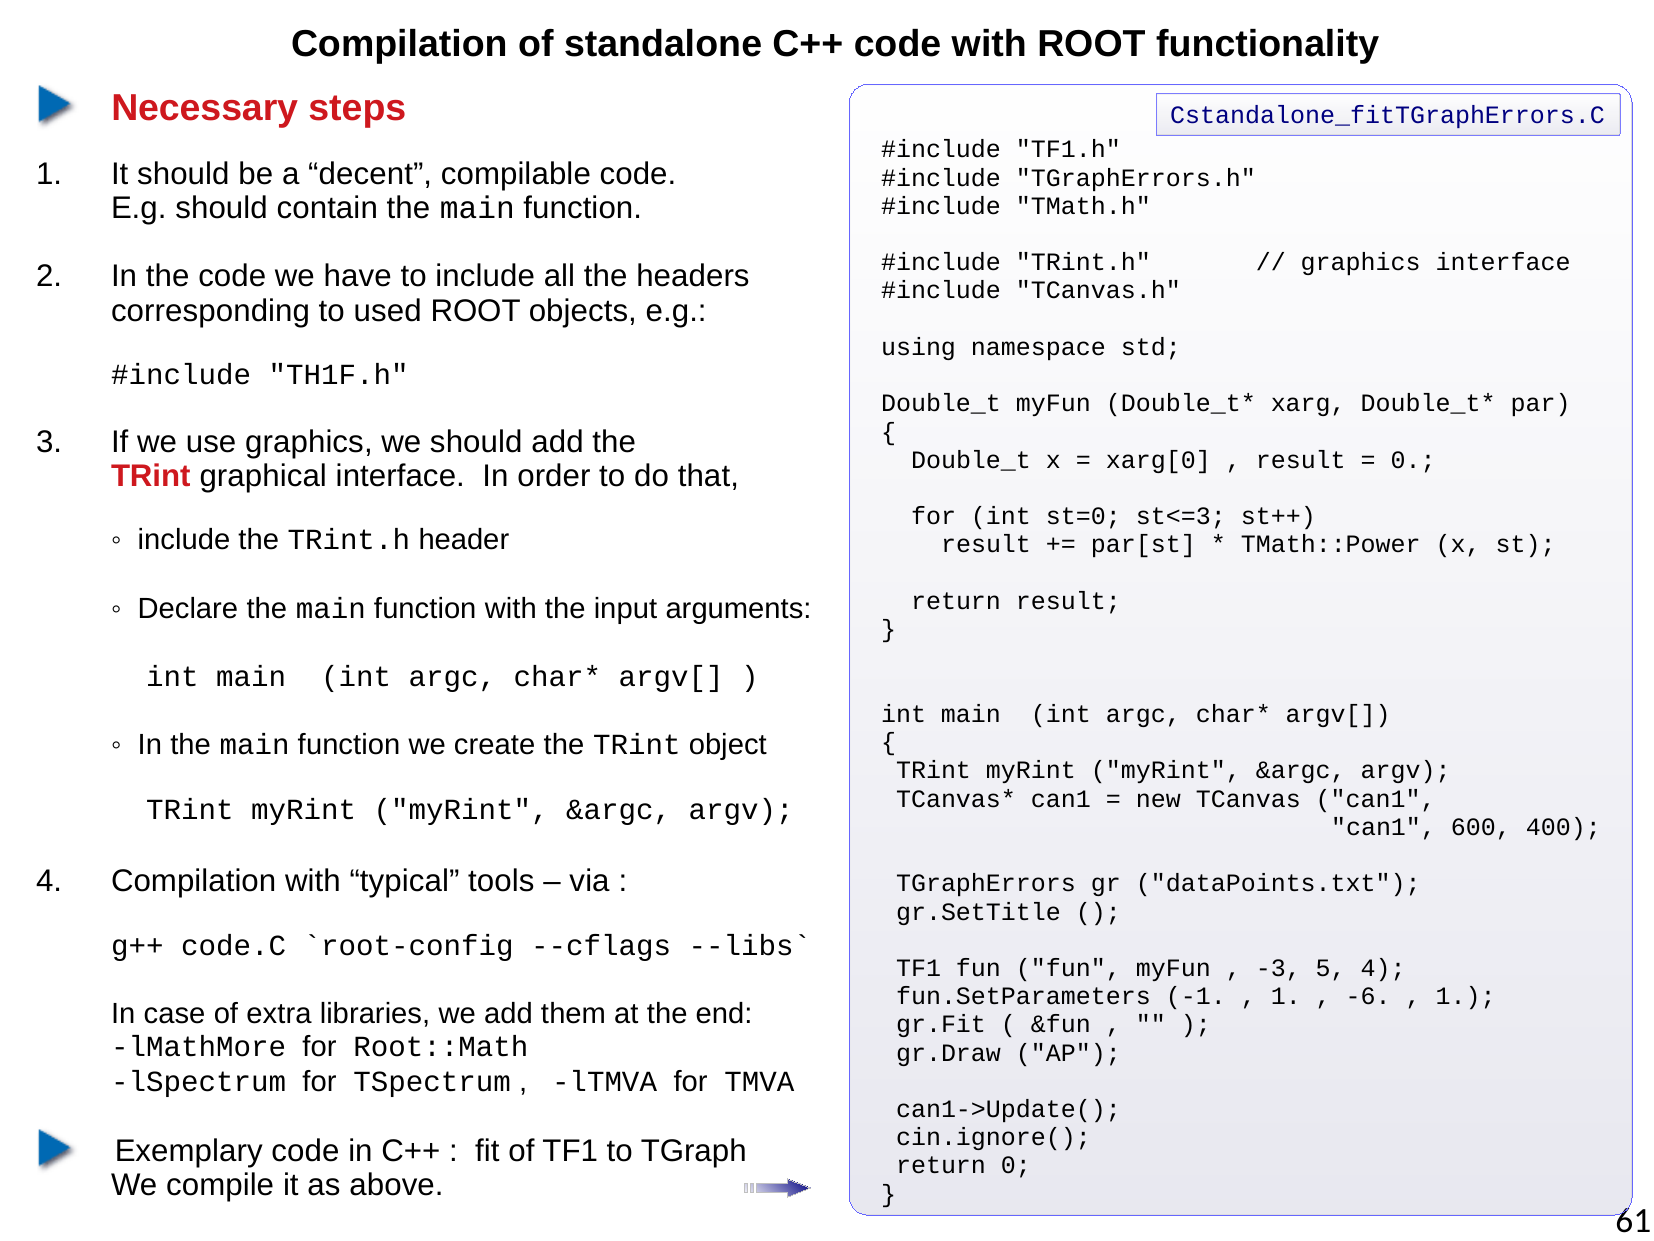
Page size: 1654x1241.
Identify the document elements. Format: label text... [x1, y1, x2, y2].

text_box Compilation of standalone C++ code with ROOT functionality [258, 15, 1414, 72]
text_box Cstandalone_fitTGraphErrors.C [1155, 95, 1625, 141]
text_box Necessary steps 1. It should be a “decent”, compilable code. E.g. should contain the main function. 2. In the code we have to include all the headers corresponding to used ROOT objects, e.g.: #include "TH1F.h" 3. If we use graphics, we should add the TRint graphical interface. In order to do that, ◦ include the TRint.h header ◦ Declare the main function with the input arguments: int main (int argc, char* argv[] ) ◦ In the main function we create the TRint object TRint myRint ("myRint", &argc, argv); 4. Compilation with “typical” tools – via : g++ code.C `root-config --cflags --libs` In case of extra libraries, we add them at the end: -lMathMore for Root::Math -lSpectrum for TSpectrum , -lTMVA for TMVA Exemplary code in C++ : fit of TF1 to TGraph We compile it as above. [21, 78, 856, 1210]
text_box #include "TF1.h" #include "TGraphErrors.h" #include "TMath.h" #include "TRint.h" // graphics interface #include "TCanvas.h" using namespace std; Double_t myFun (Double_t* xarg, Double_t* par) { Double_t x = xarg[0] , result = 0.; for (int st=0; st<=3; st++) result += par[st] * TMath::Power (x, st); return result; } int main (int argc, char* argv[]) { TRint myRint ("myRint", &argc, argv); TCanvas* can1 = new TCanvas ("can1", "can1", 600, 400); TGraphErrors gr ("dataPoints.txt"); gr.SetTitle (); TF1 fun ("fun", myFun , -3, 5, 4); fun.SetParameters (-1. , 1. , -6. , 1.); gr.Fit ( &fun , "" ); gr.Draw ("AP"); can1->Update(); cin.ignore(); return 0; } [866, 129, 1621, 1218]
text_box [750, 1183, 754, 1193]
text_box [756, 1178, 811, 1198]
text_box [855, 84, 1633, 1215]
text_box [744, 1183, 748, 1193]
